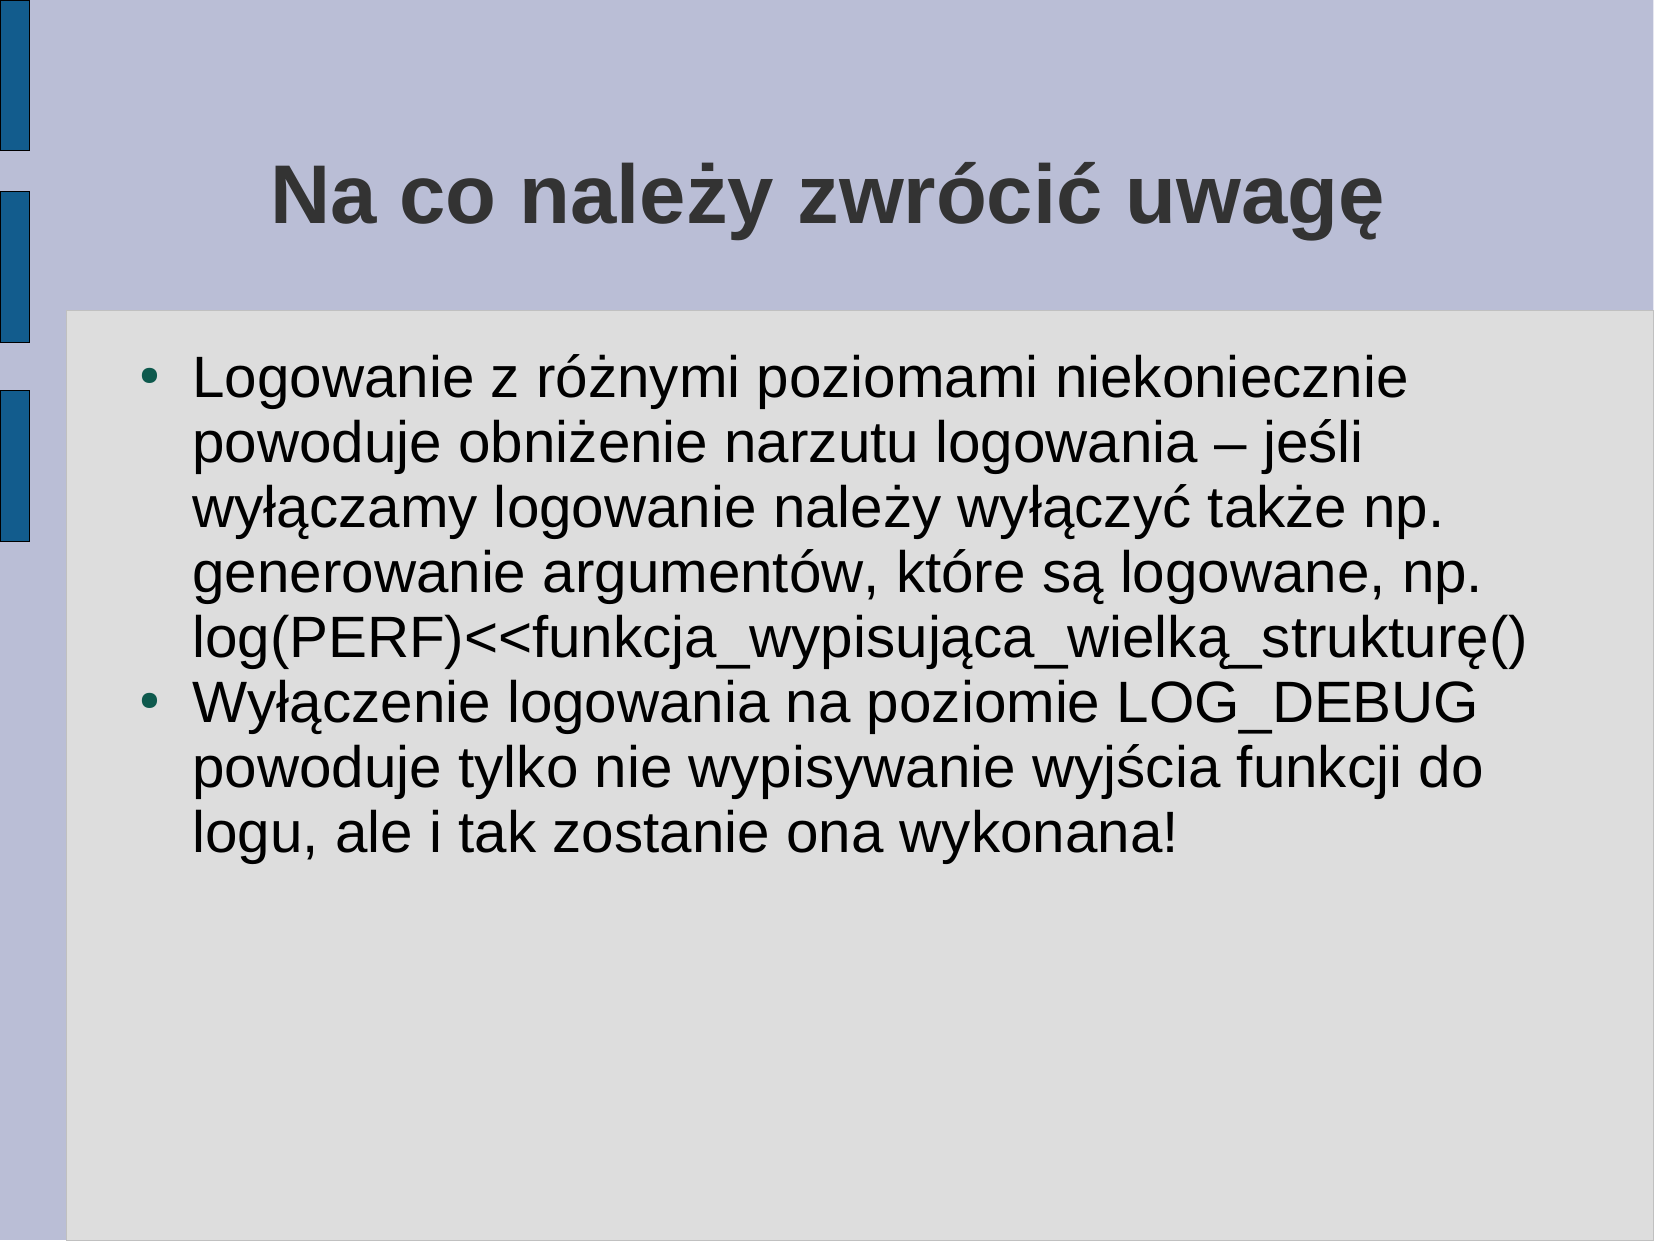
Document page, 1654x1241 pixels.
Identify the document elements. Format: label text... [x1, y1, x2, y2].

title Na co należy zwrócić uwagę [121, 91, 1534, 299]
list Logowanie z różnymi poziomami niekoniecznie powoduje obniżenie narzutu logowania – jeśli wyłączamy logowanie należy wyłączyć także np. generowanie argumentów, które są logowane, np. log(PERF)<<funkcja_wypisująca_wielką_strukturę() Wyłączenie logowania na poziomie LOG_DEBUG powoduje tylko nie wypisywanie wyjścia funkcji do logu, ale i tak zostanie ona wykonana! [121, 344, 1595, 1127]
